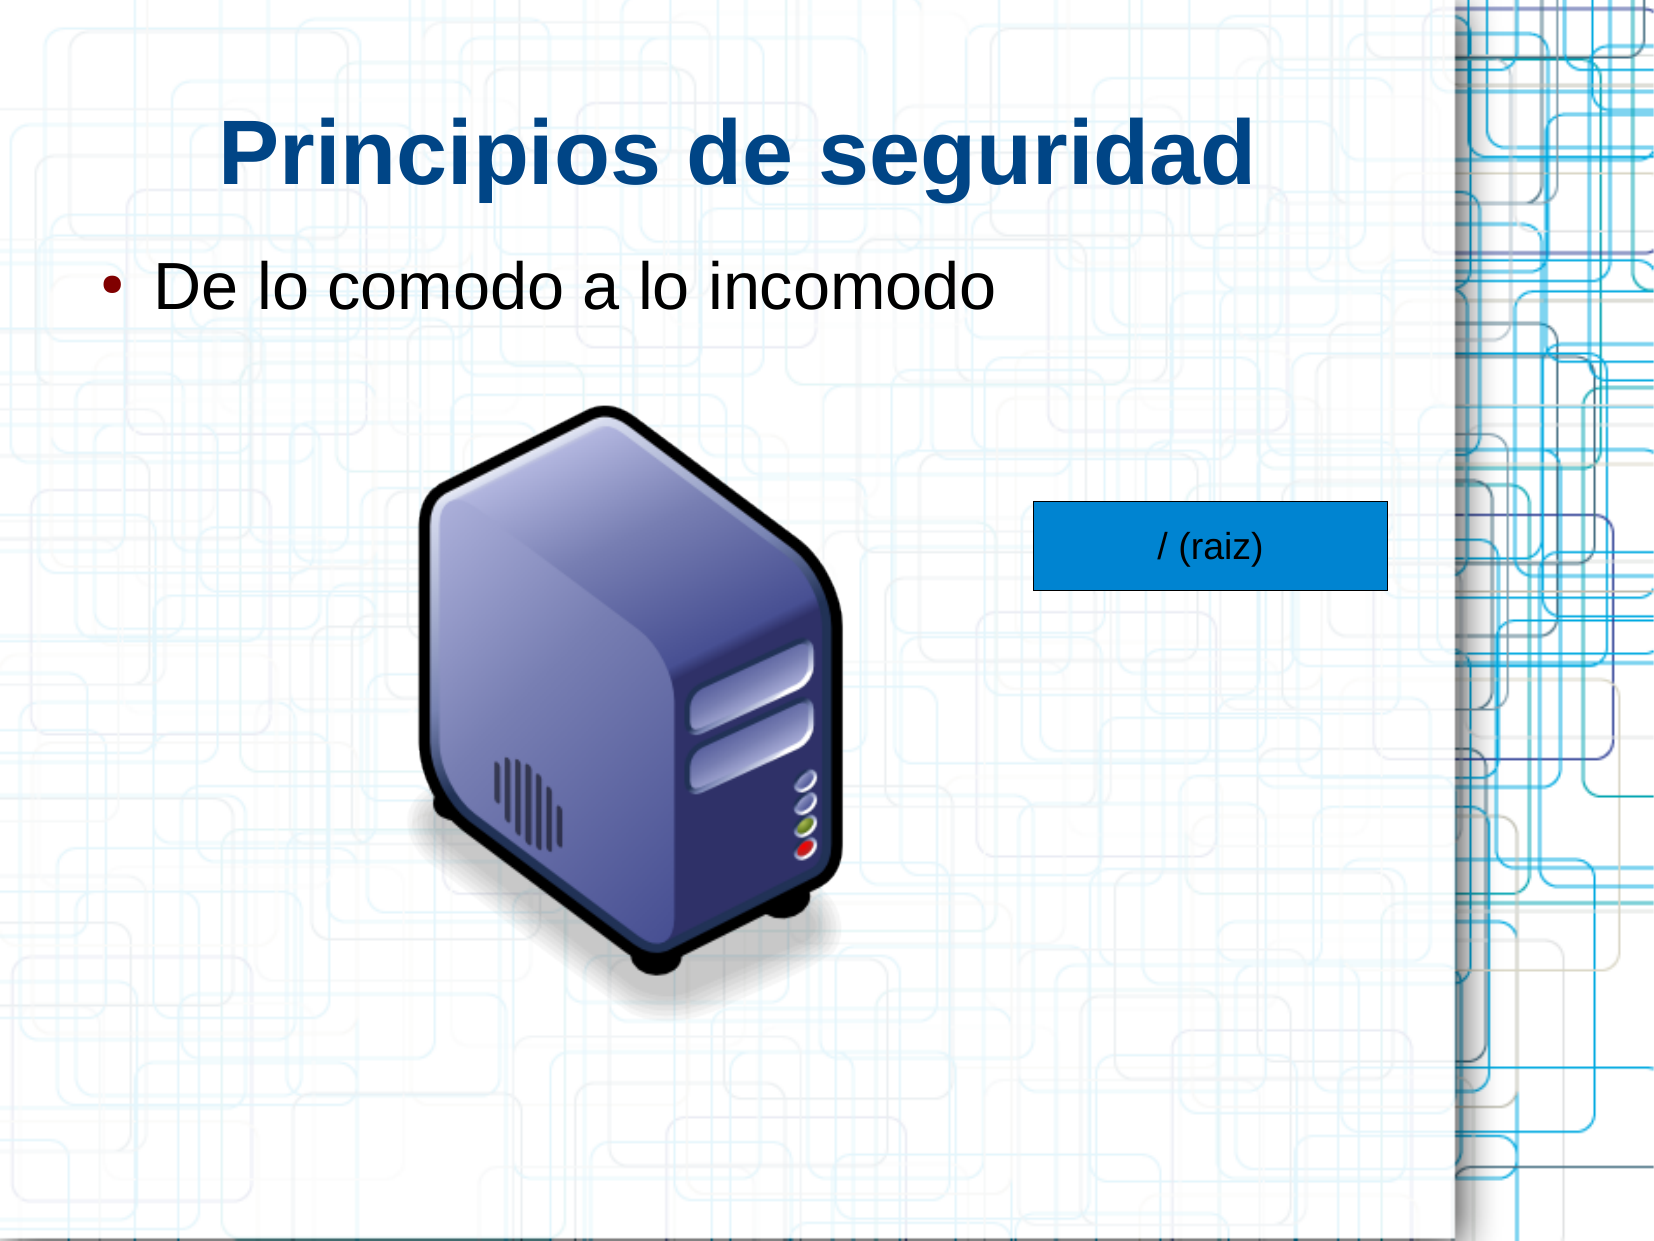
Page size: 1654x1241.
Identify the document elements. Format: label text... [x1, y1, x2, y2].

list De lo comodo a lo incomodo [82, 249, 1418, 1054]
picture [0, 0, 1654, 1241]
text_box / (raiz) [1033, 501, 1388, 591]
title Principios de seguridad [59, 56, 1418, 250]
